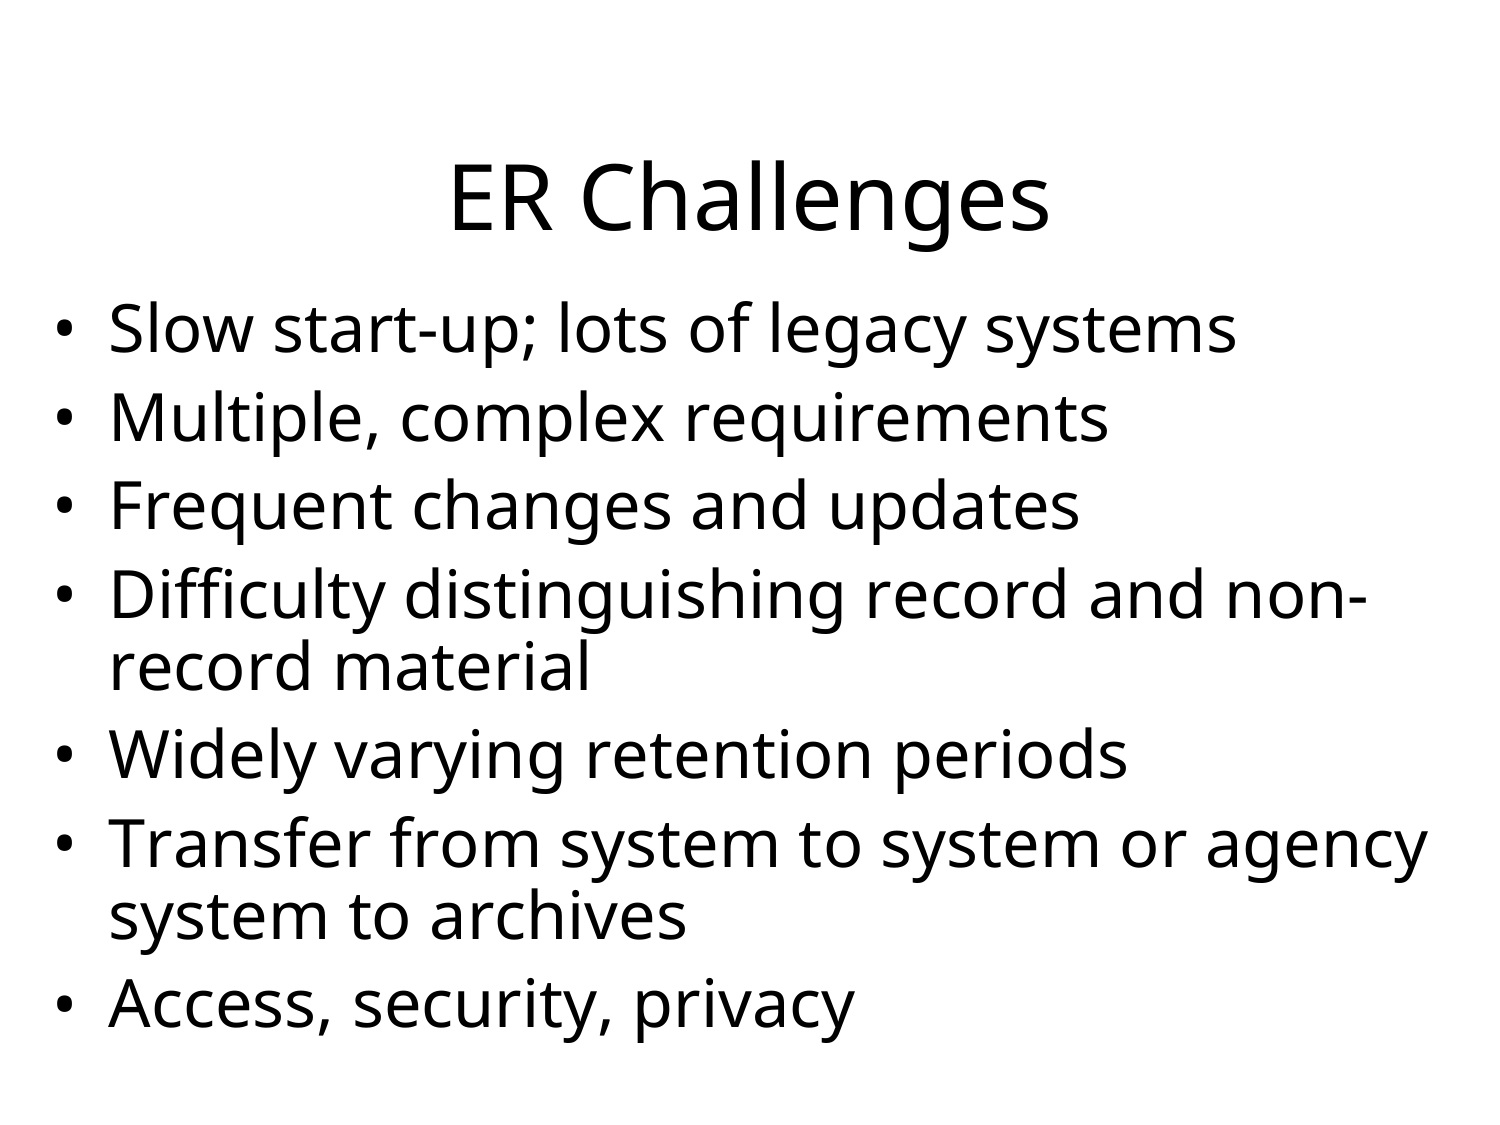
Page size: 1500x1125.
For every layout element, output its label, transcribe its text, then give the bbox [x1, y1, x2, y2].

list Slow start-up; lots of legacy systems Multiple, complex requirements Frequent changes and updates Difficulty distinguishing record and non-record material Widely varying retention periods Transfer from system to system or agency system to archives Access, security, privacy [37, 287, 1463, 1088]
title ER Challenges [112, 99, 1388, 287]
